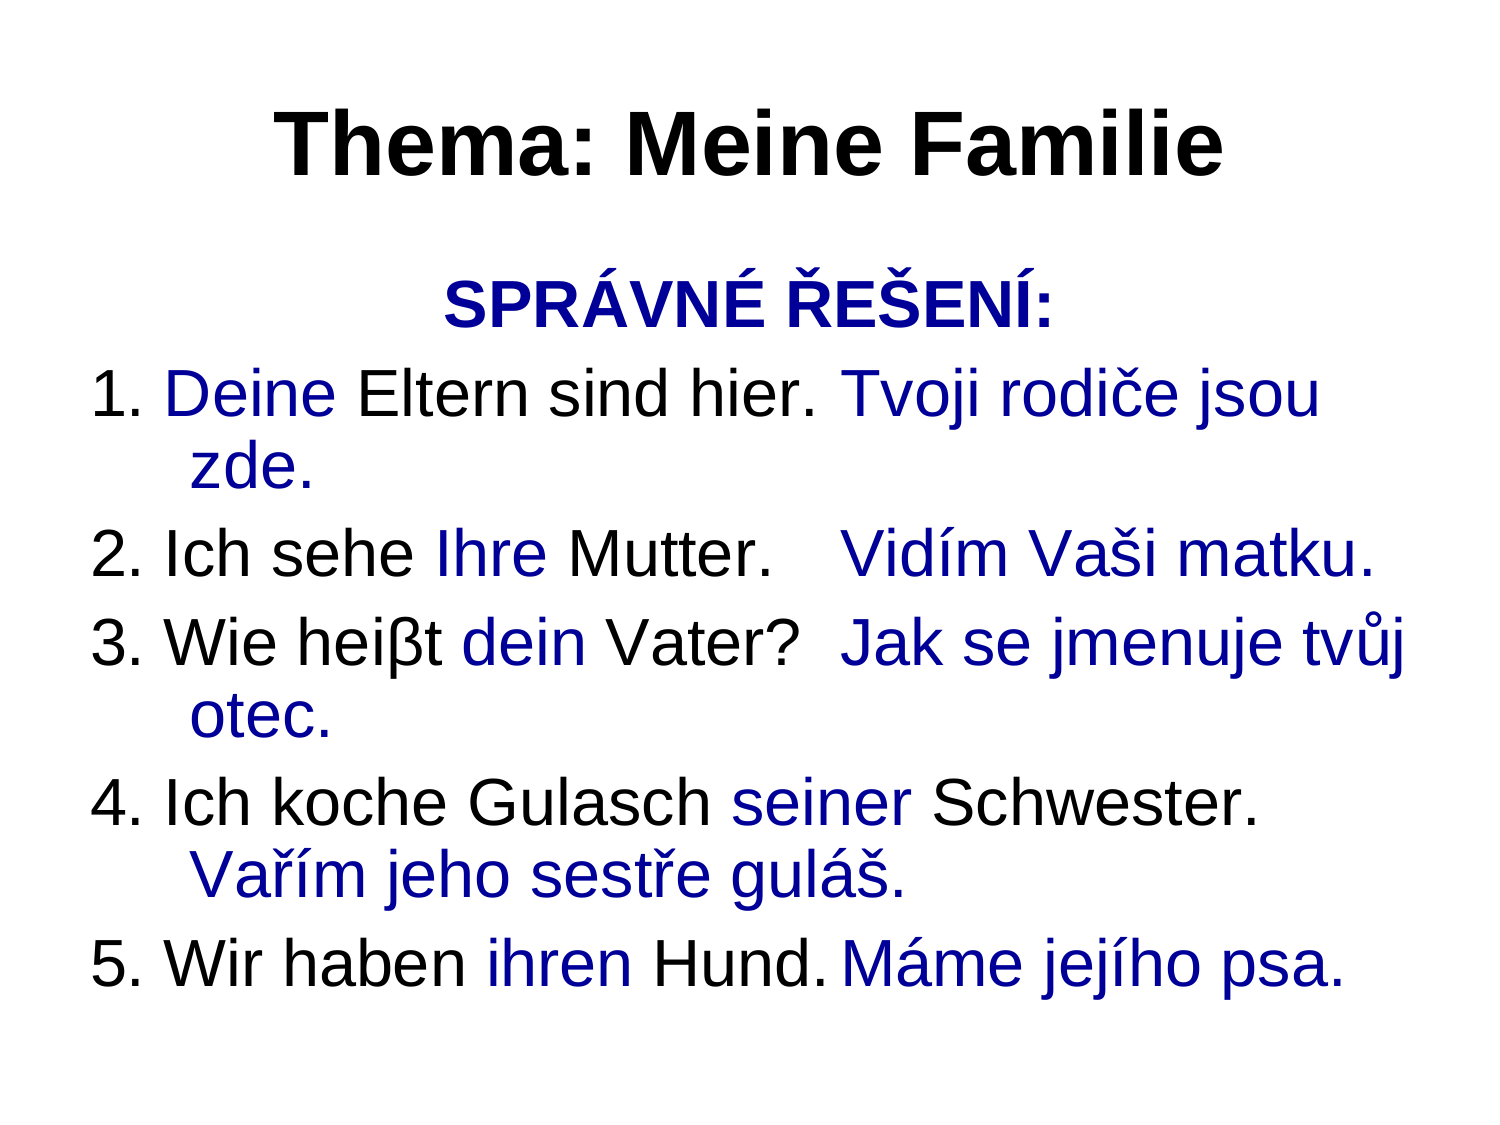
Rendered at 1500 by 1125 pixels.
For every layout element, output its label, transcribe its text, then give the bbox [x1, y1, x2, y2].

title Thema: Meine Familie [75, 45, 1426, 233]
list SPRÁVNÉ ŘEŠENÍ: 1. Deine Eltern sind hier. Tvoji rodiče jsou zde. 2. Ich sehe Ihre Mutter. Vidím Vaši matku. 3. Wie heiβt dein Vater? Jak se jmenuje tvůj otec. 4. Ich koche Gulasch seiner Schwester. Vařím jeho sestře guláš. 5. Wir haben ihren Hund. Máme jejího psa. [75, 262, 1426, 1125]
